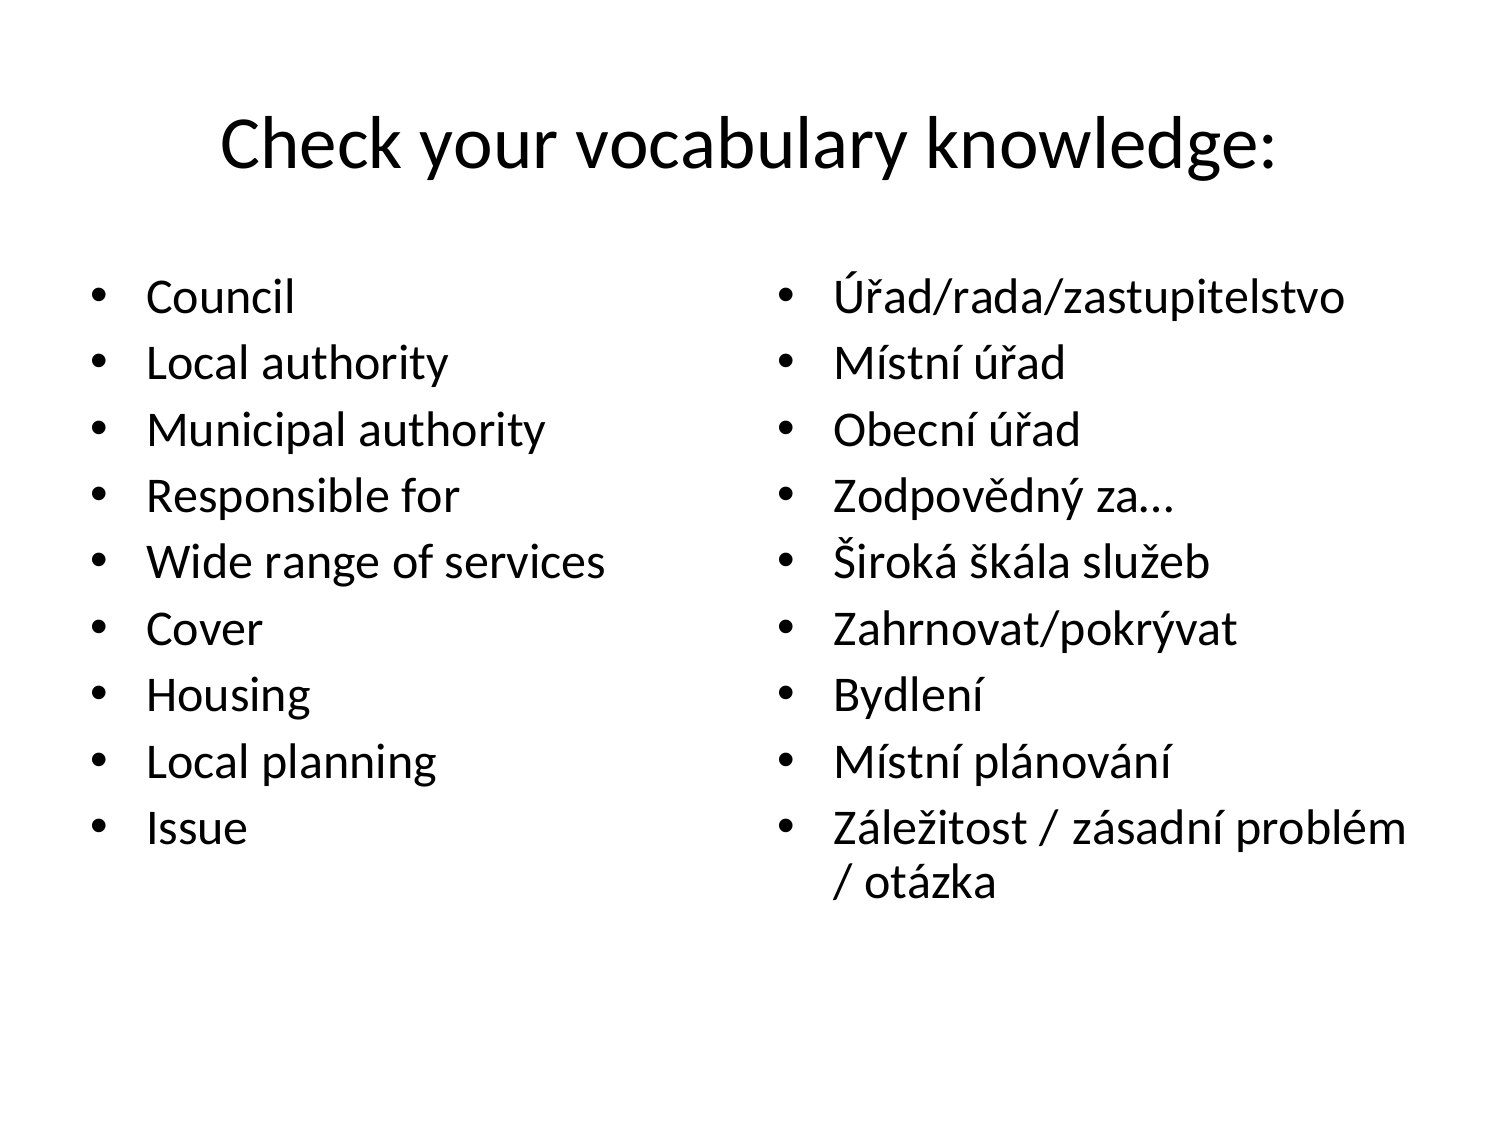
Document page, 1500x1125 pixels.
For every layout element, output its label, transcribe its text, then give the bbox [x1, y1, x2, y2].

list Úřad/rada/zastupitelstvo Místní úřad Obecní úřad Zodpovědný za… Široká škála služeb Zahrnovat/pokrývat Bydlení Místní plánování Záležitost / zásadní problém / otázka [762, 262, 1426, 1006]
title Check your vocabulary knowledge: [75, 45, 1426, 233]
list Council Local authority Municipal authority Responsible for Wide range of services Cover Housing Local planning Issue [75, 262, 738, 1006]
